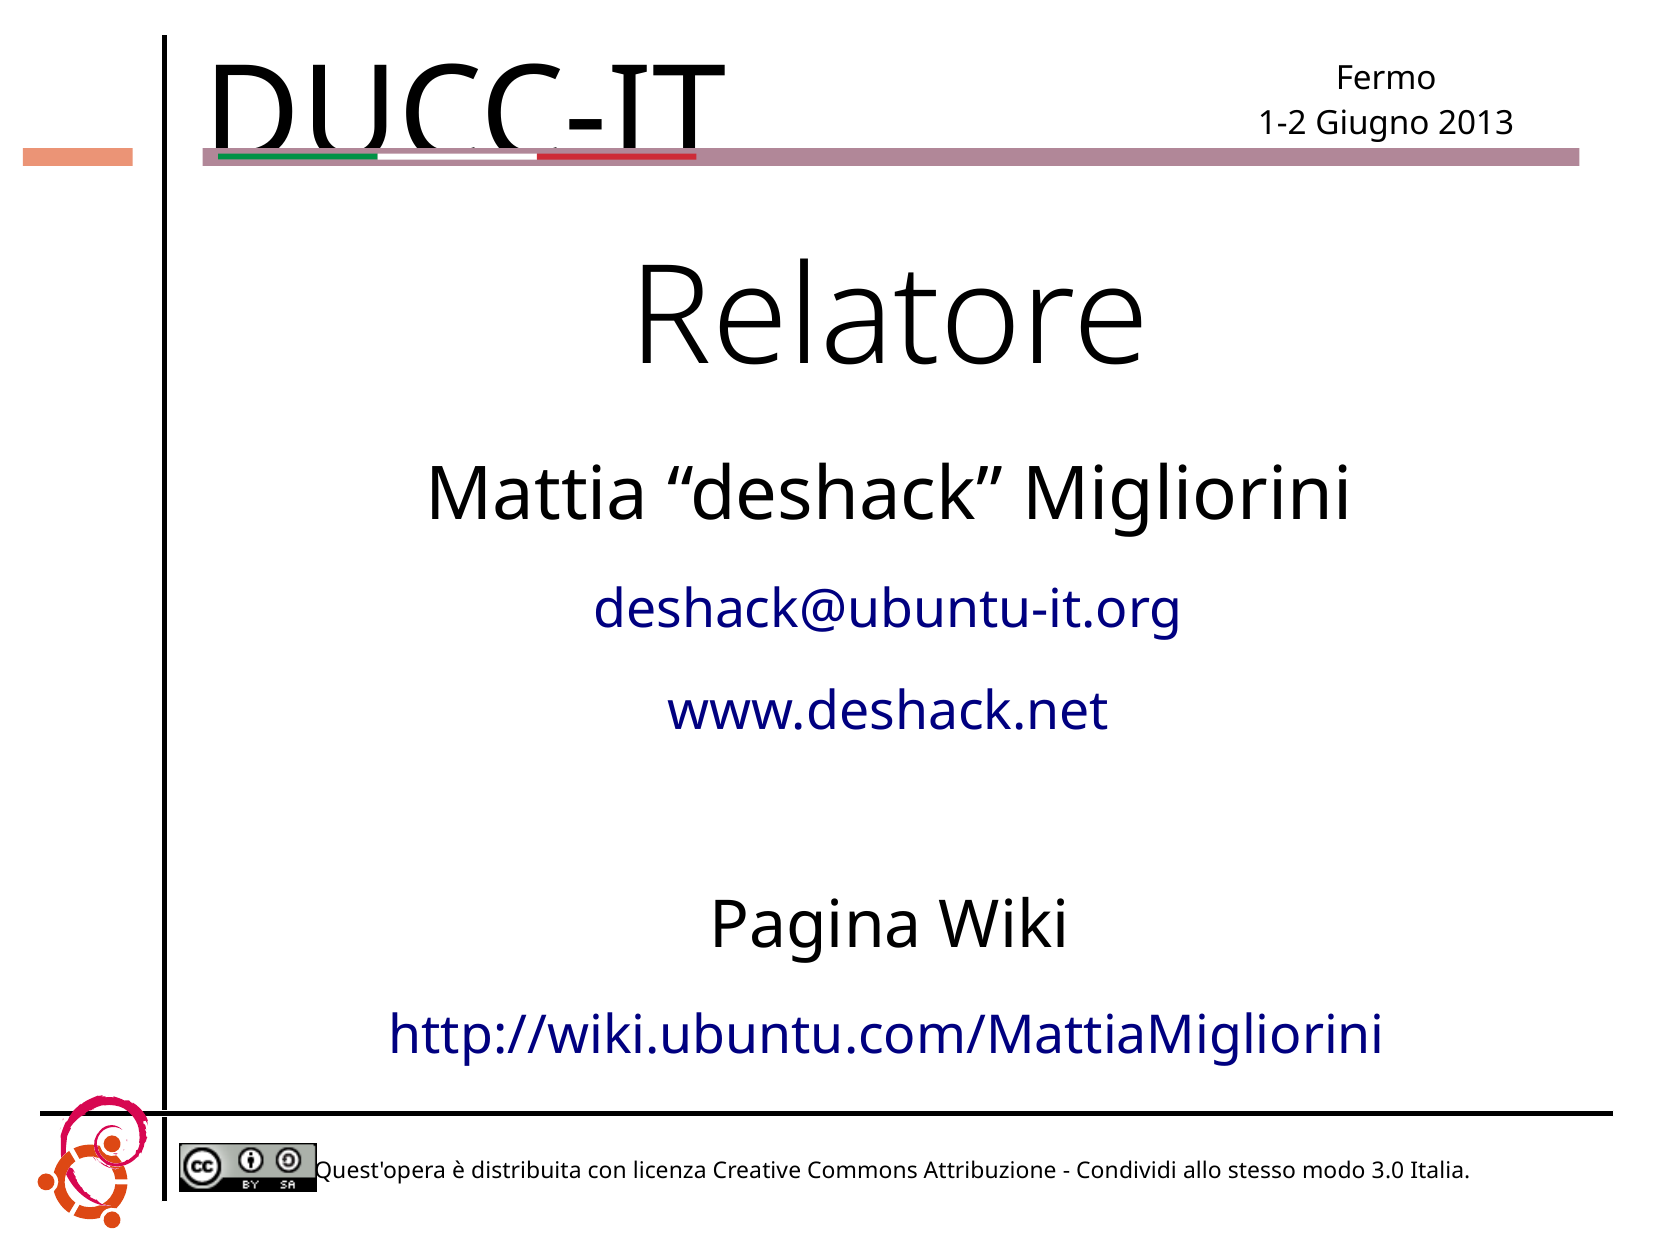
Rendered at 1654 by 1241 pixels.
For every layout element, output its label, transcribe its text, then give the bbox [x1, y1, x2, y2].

text_box [103, 1211, 121, 1229]
title Relatore [208, 206, 1571, 415]
text_box [22, 148, 133, 166]
text_box [202, 148, 1580, 166]
text_box DUCC-IT [188, 10, 715, 175]
text_box Fermo 1-2 Giugno 2013 [1243, 46, 1519, 136]
list Mattia “deshack” Migliorini deshack@ubuntu-it.org www.deshack.net Pagina Wiki http://wiki.ubuntu.com/MattiaMigliorini [208, 440, 1571, 1071]
text_box [39, 34, 1614, 1220]
picture [179, 1143, 317, 1192]
text_box Quest'opera è distribuita con licenza Creative Commons Attribuzione - Condividi allo stesso modo 3.0 Italia. [323, 1146, 1464, 1188]
text_box [37, 1173, 55, 1191]
